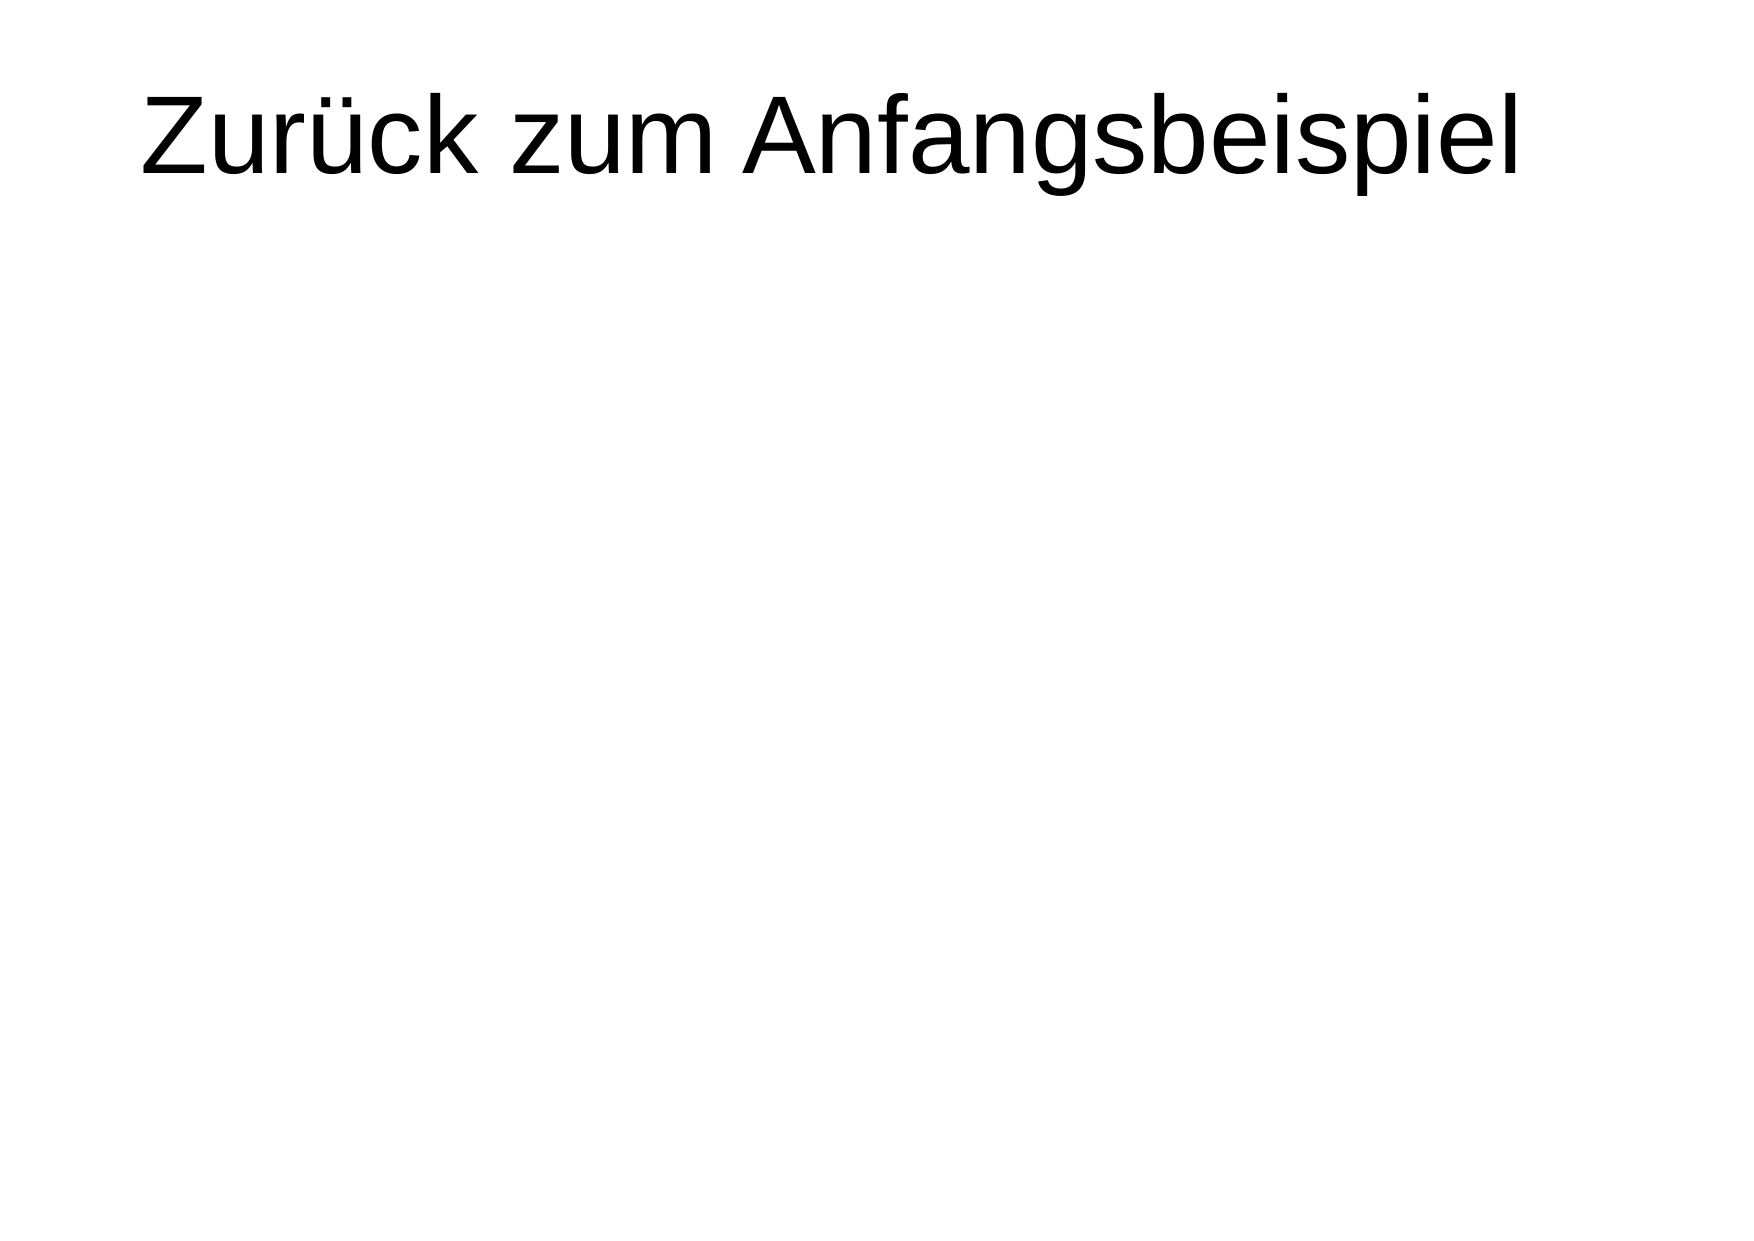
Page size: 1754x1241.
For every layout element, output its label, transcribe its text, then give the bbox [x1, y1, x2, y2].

title Zurück zum Anfangsbeispiel [140, 73, 1614, 321]
